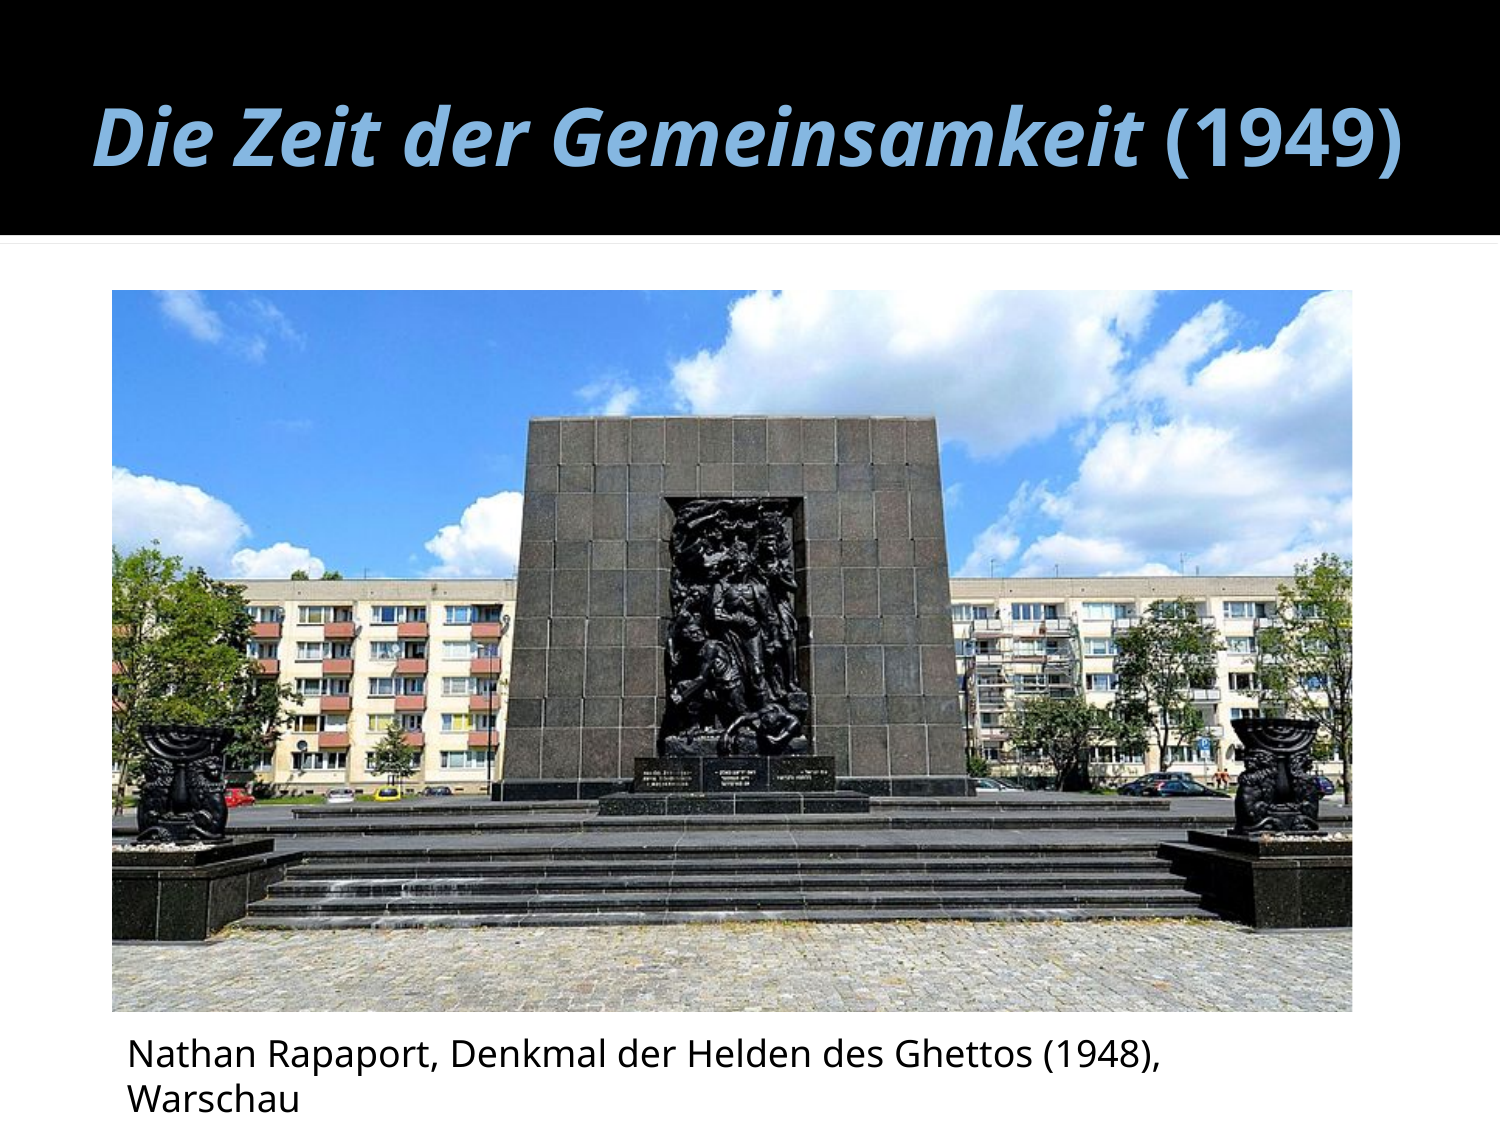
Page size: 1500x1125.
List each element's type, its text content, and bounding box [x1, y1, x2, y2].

title Die Zeit der Gemeinsamkeit (1949) [76, 30, 1427, 237]
text_box Nathan Rapaport, Denkmal der Helden des Ghettos (1948), Warschau [112, 1023, 1223, 1125]
picture [112, 290, 1353, 1012]
